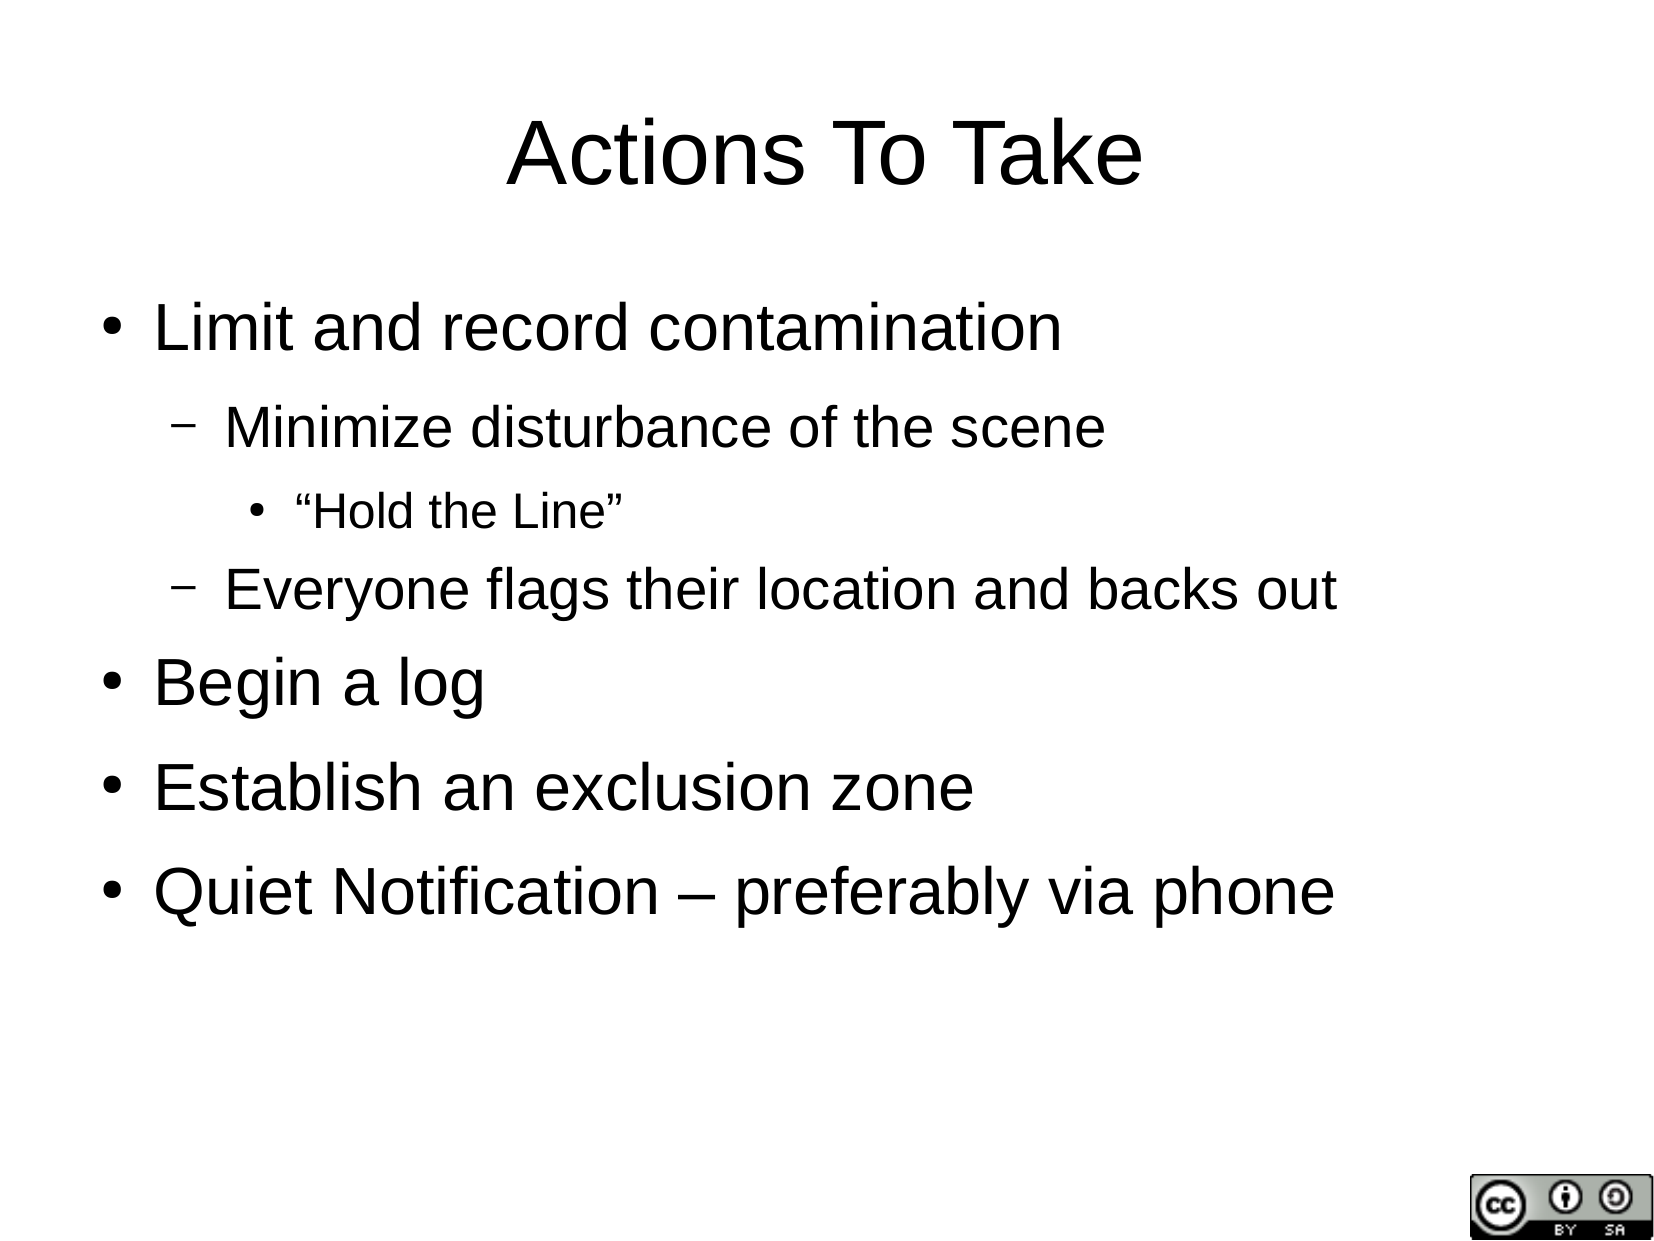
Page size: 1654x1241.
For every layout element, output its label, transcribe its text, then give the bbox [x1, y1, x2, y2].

title Actions To Take [82, 49, 1571, 257]
list Limit and record contamination Minimize disturbance of the scene “Hold the Line” Everyone flags their location and backs out Begin a log Establish an exclusion zone Quiet Notification – preferably via phone [82, 290, 1571, 1010]
picture [1470, 1174, 1654, 1240]
